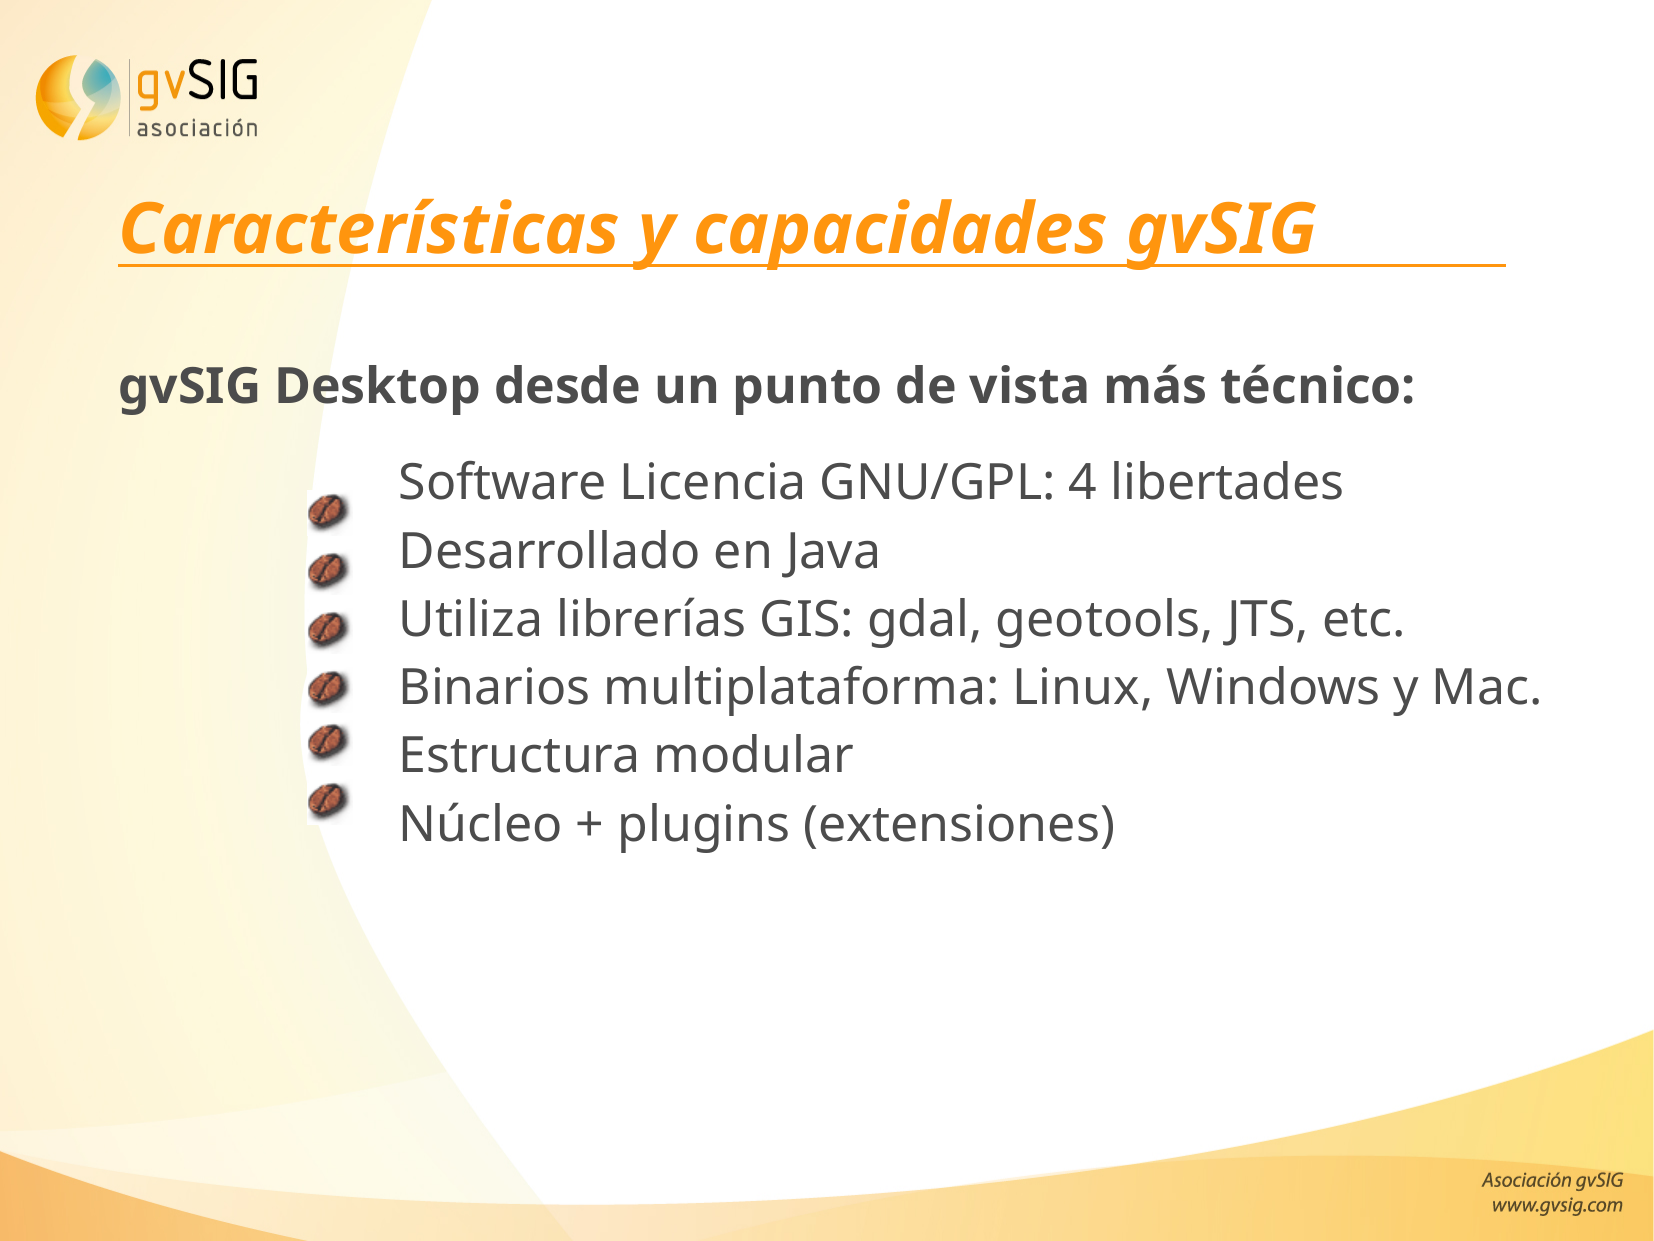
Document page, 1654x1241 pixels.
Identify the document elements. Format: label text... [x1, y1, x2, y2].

picture [307, 608, 353, 654]
picture [307, 720, 353, 766]
picture [307, 490, 353, 536]
title Software Licencia GNU/GPL: 4 libertades Desarrollado en Java Utiliza librerías GIS: gdal, geotools, JTS, etc. Binarios multiplataforma: Linux, Windows y Mac. Estructura modular Núcleo + plugins (extensiones) [177, 364, 1654, 1006]
picture [0, 0, 1654, 1241]
picture [307, 549, 353, 595]
picture [307, 667, 353, 713]
text_box gvSIG Desktop desde un punto de vista más técnico: [118, 325, 1536, 443]
title Características y capacidades gvSIG [118, 177, 1654, 276]
picture [307, 779, 353, 825]
